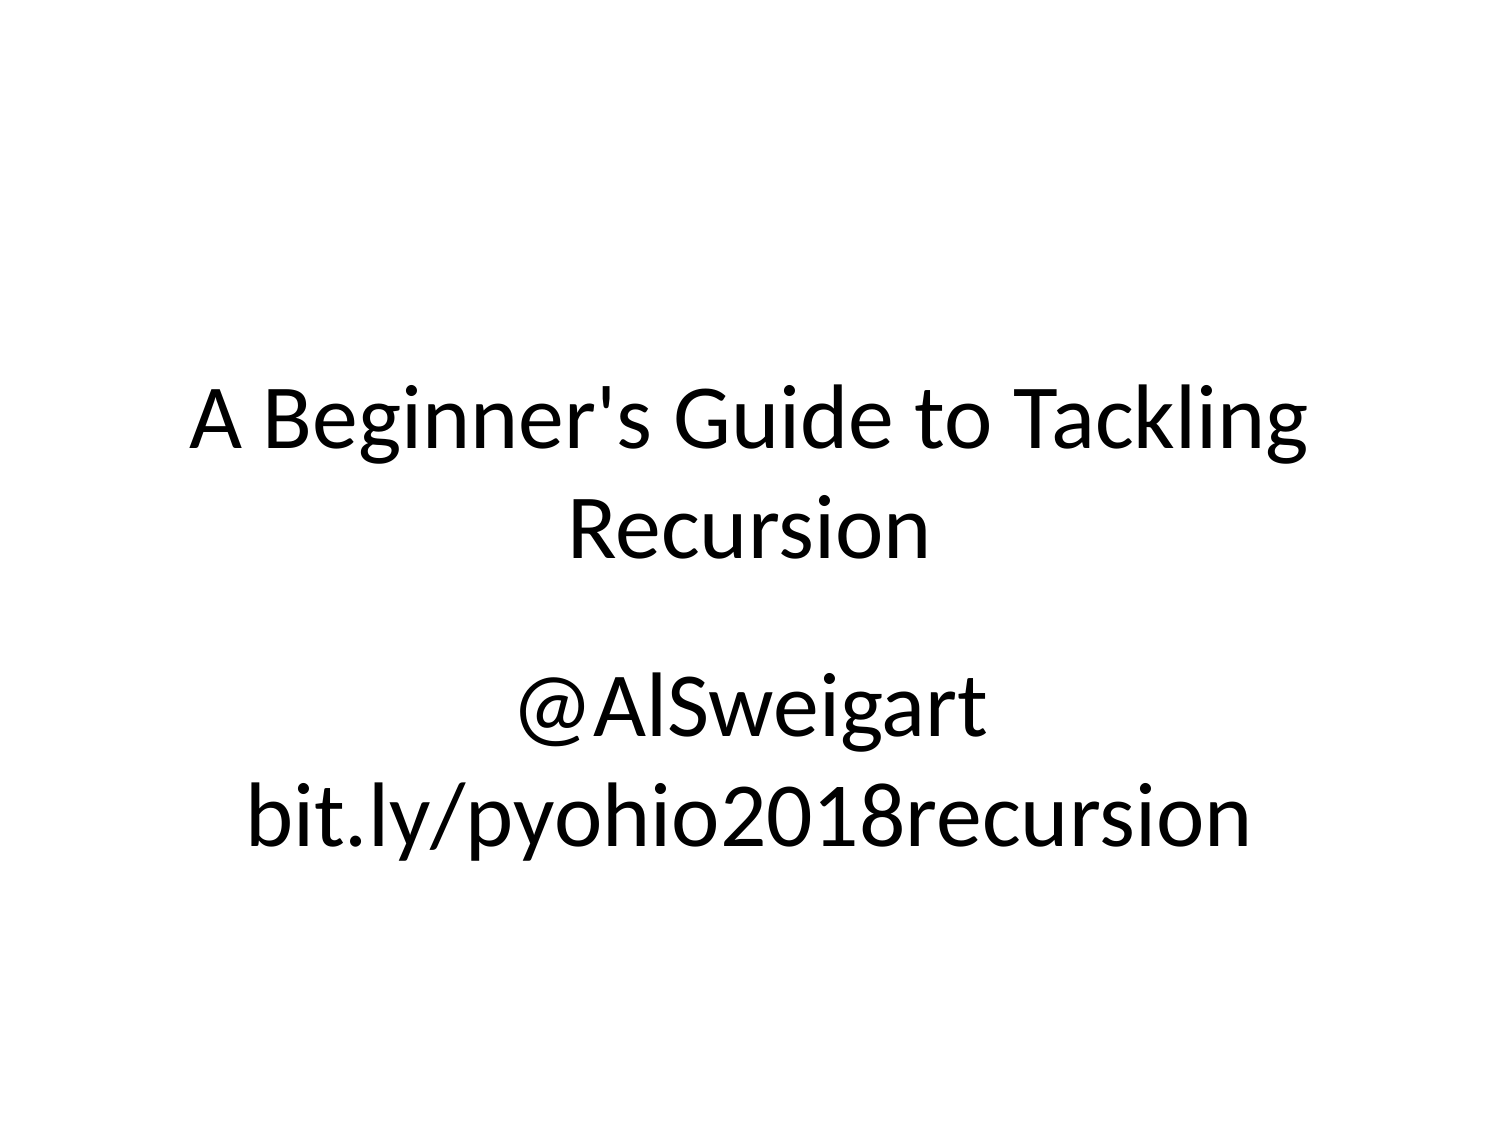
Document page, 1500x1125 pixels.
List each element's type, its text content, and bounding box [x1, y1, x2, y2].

subtitle @AlSweigart bit.ly/pyohio2018recursion [225, 637, 1275, 925]
title A Beginner's Guide to Tackling Recursion [112, 349, 1388, 591]
